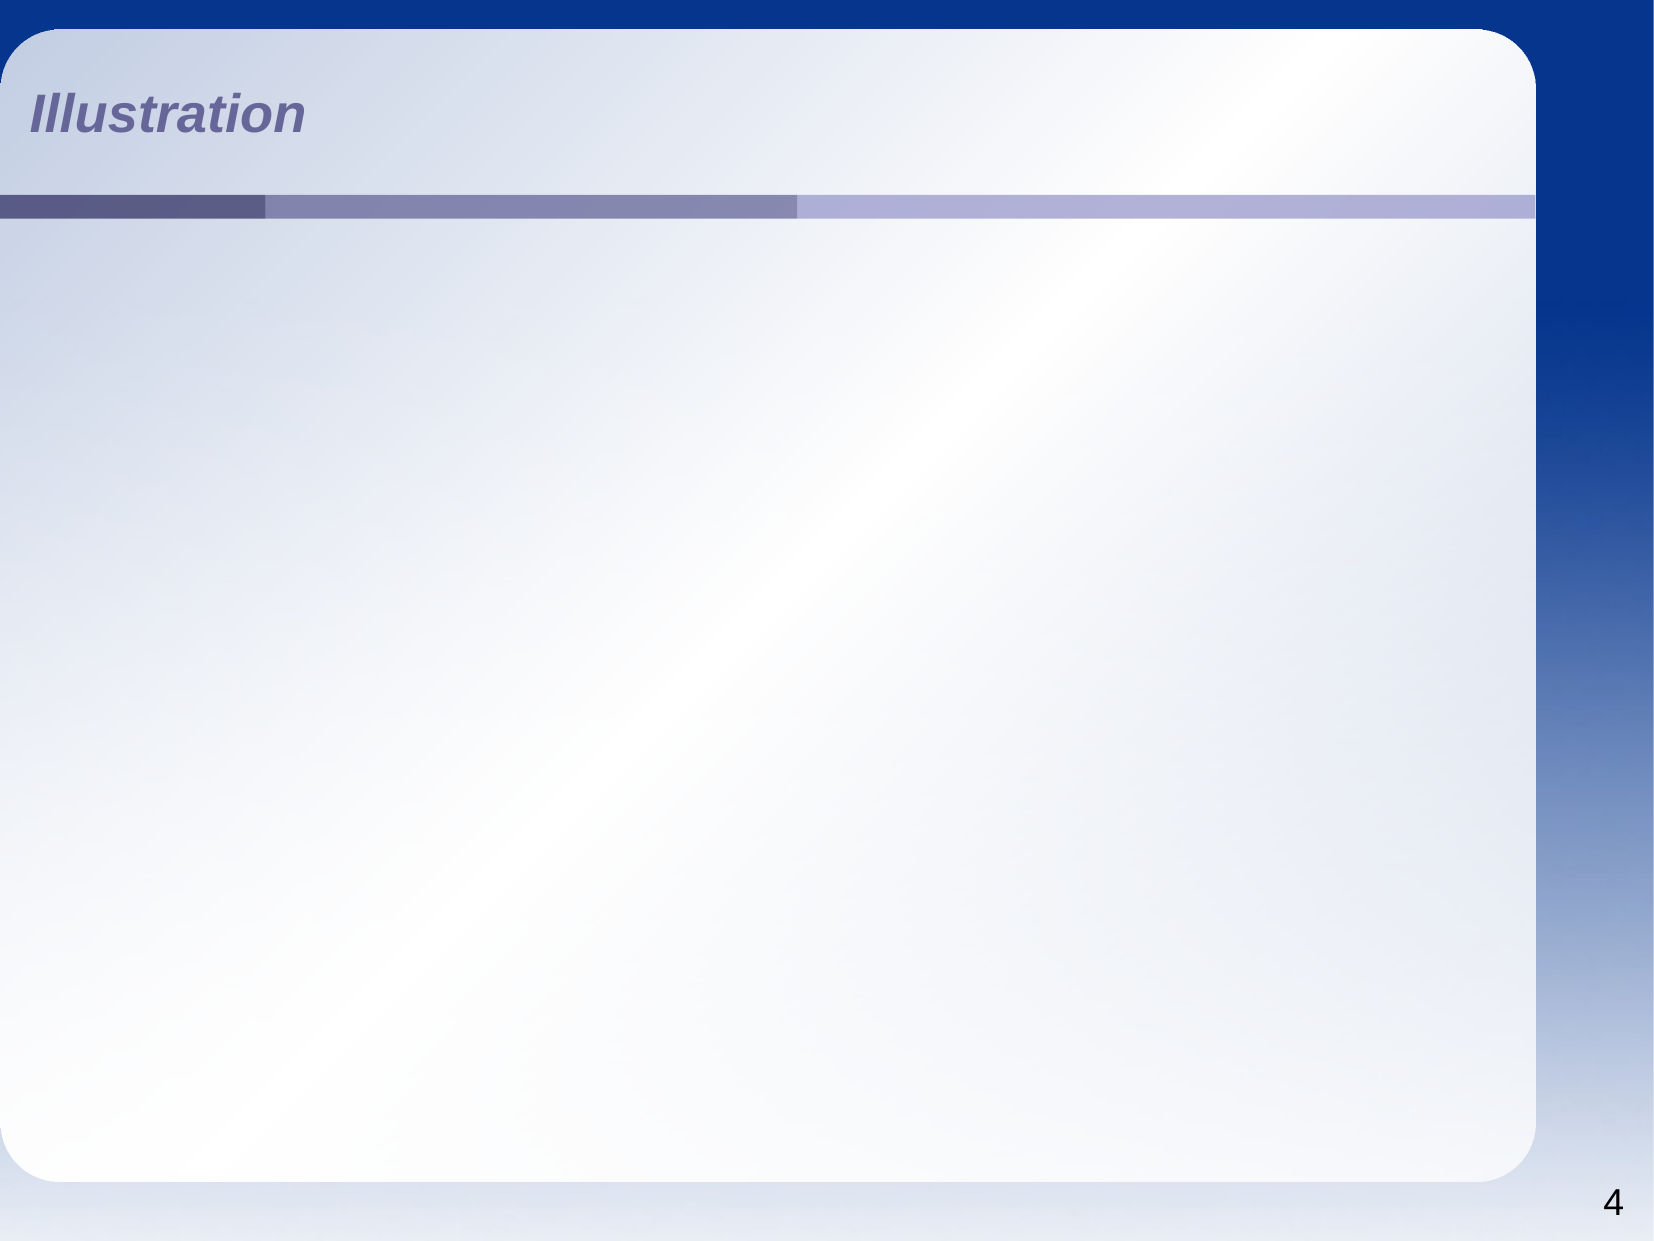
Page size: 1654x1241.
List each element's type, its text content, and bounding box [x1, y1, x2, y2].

picture [0, 0, 1654, 1241]
title Illustration [29, 49, 1506, 178]
